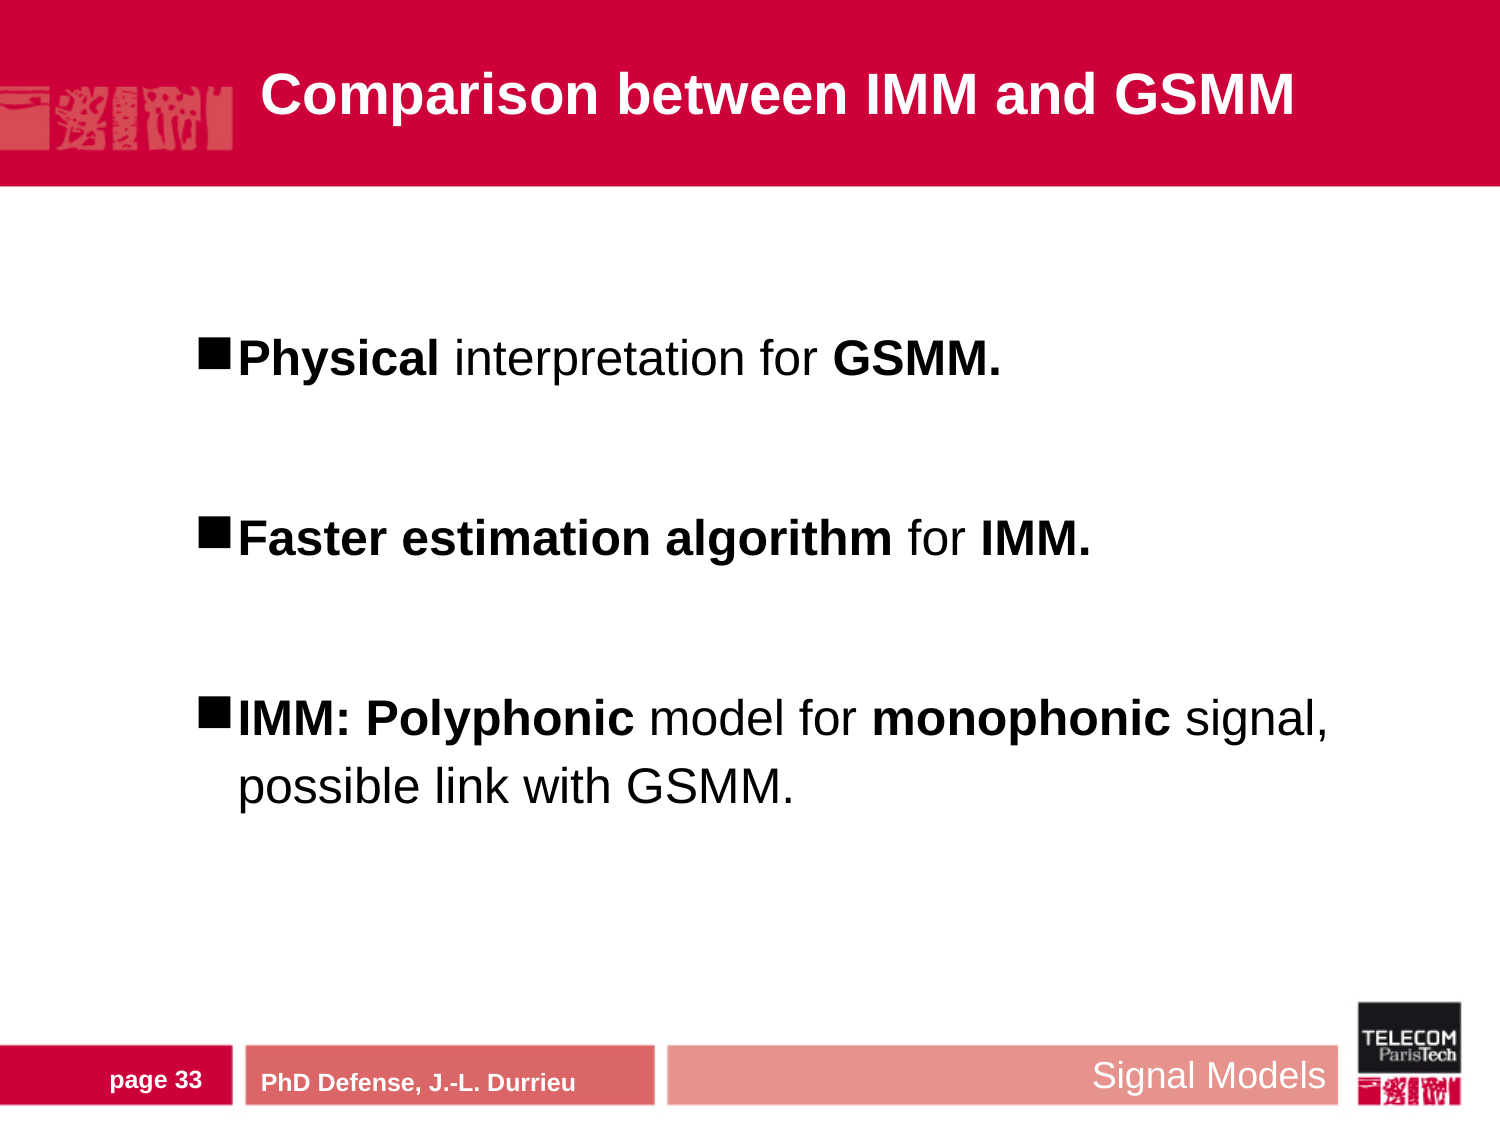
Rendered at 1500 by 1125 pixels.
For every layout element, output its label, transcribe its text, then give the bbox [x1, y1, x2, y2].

title Comparison between IMM and GSMM [245, 23, 1459, 166]
subtitle Physical interpretation for GSMM. Faster estimation algorithm for IMM. IMM: Polyphonic model for monophonic signal, possible link with GSMM. [200, 330, 1459, 920]
picture [0, 0, 1500, 1125]
text_box Signal Models [1012, 1036, 1342, 1112]
